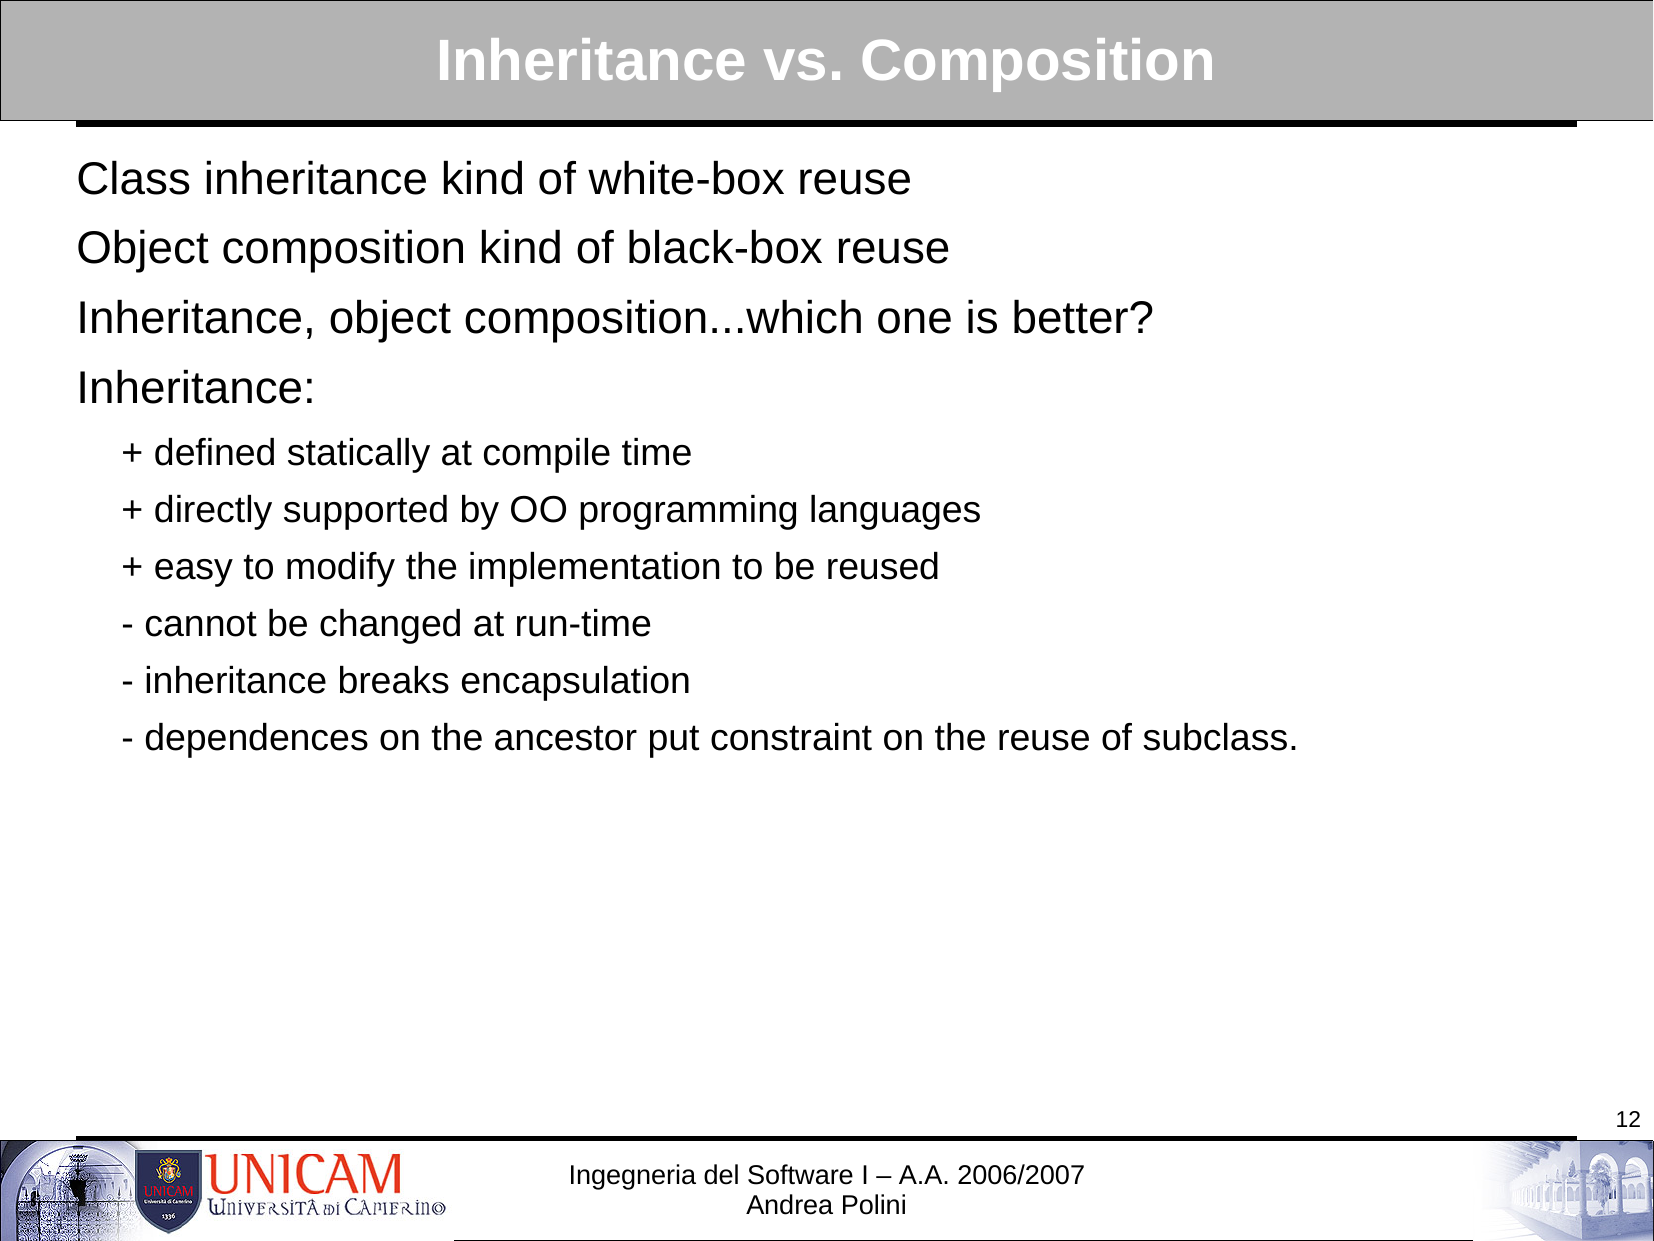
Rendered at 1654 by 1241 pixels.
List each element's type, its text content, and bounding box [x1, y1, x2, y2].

picture [0, 1141, 454, 1241]
picture [1473, 1141, 1654, 1241]
title Inheritance vs. Composition [0, 0, 1653, 121]
list Class inheritance kind of white-box reuse Object composition kind of black-box reuse Inheritance, object composition...which one is better? Inheritance: + defined statically at compile time + directly supported by OO programming languages + easy to modify the implementation to be reused - cannot be changed at run-time - inheritance breaks encapsulation - dependences on the ancestor put constraint on the reuse of subclass. [76, 152, 1577, 923]
